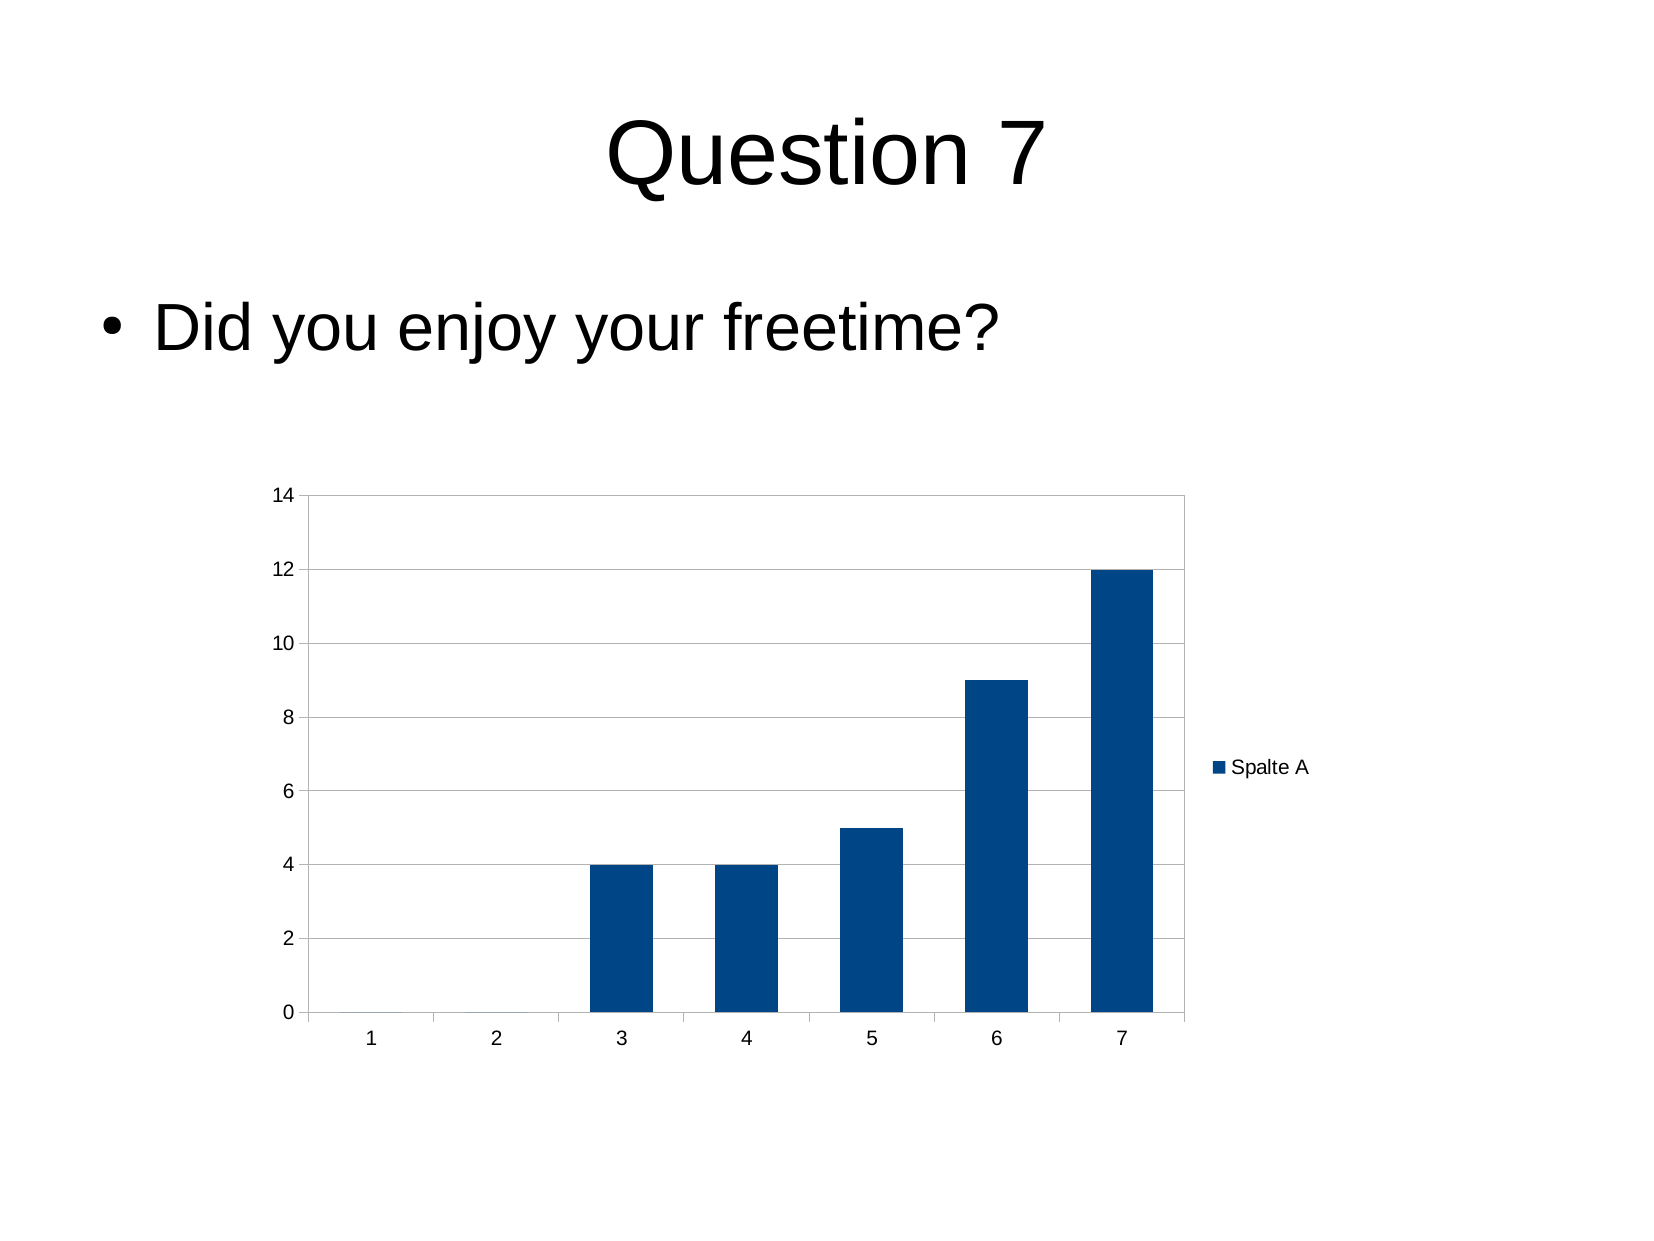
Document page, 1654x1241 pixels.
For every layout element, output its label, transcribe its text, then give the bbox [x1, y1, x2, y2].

chart [250, 472, 1329, 1063]
title Question 7 [82, 49, 1571, 257]
list Did you enjoy your freetime? [82, 290, 1571, 1010]
